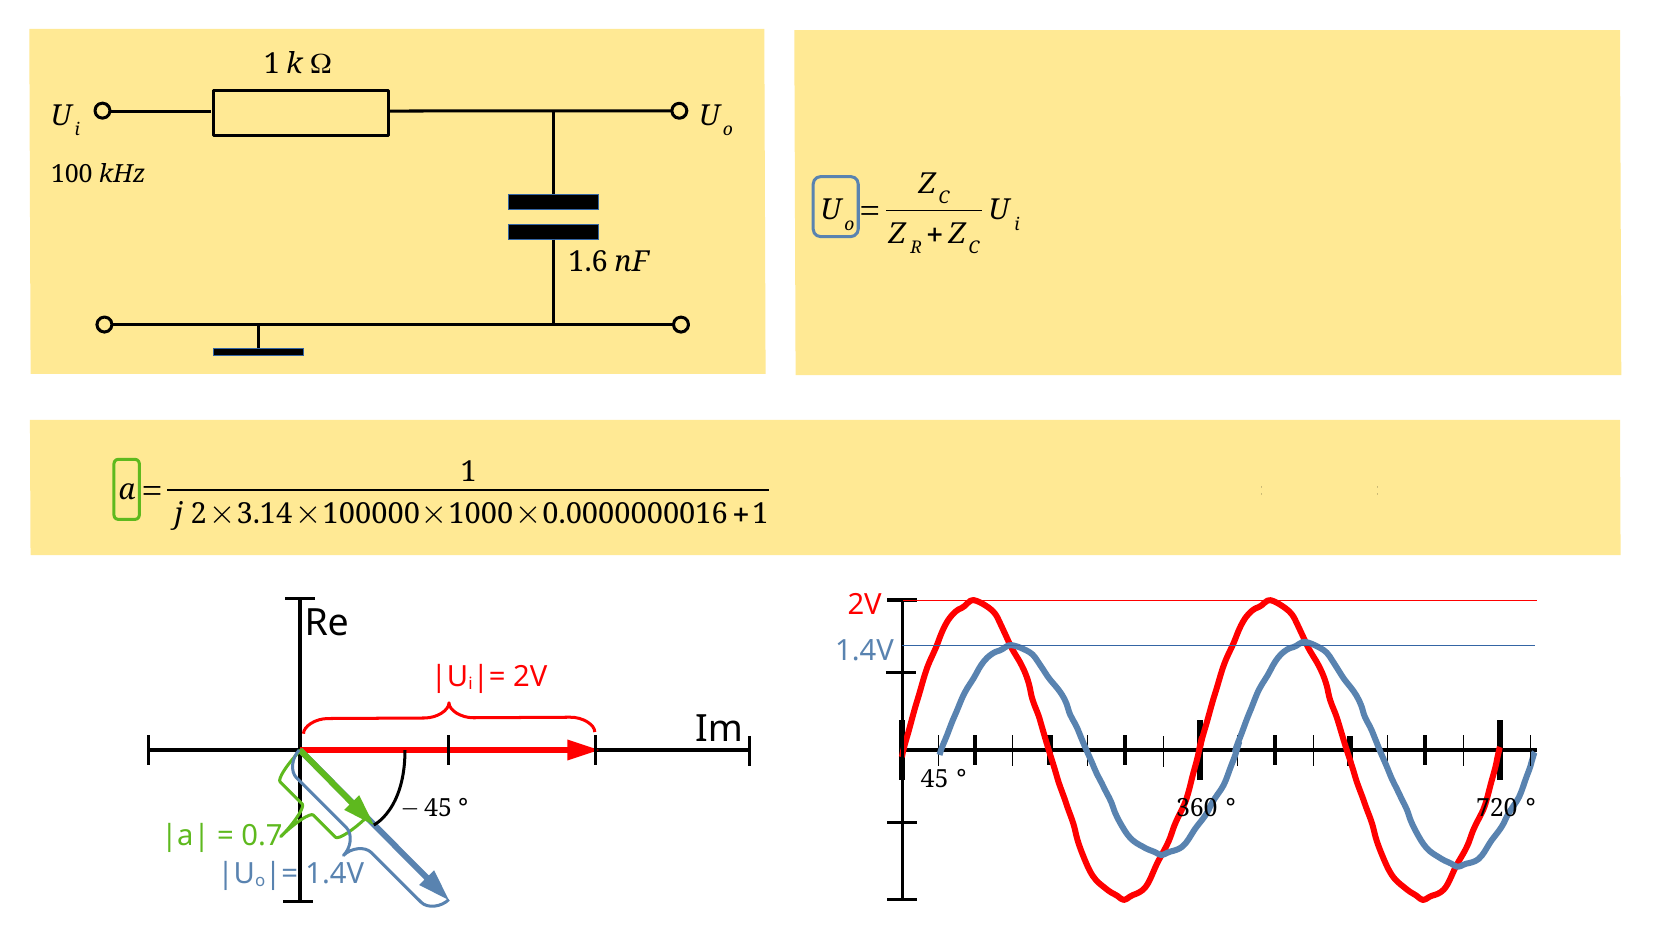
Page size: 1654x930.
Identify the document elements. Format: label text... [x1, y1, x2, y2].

text_box Re [289, 588, 364, 655]
text_box |a| = 0.7 [146, 806, 312, 867]
chart [1170, 790, 1242, 826]
text_box [794, 30, 1622, 376]
text_box Im [680, 693, 758, 760]
text_box [29, 419, 1621, 556]
chart [116, 461, 137, 517]
text_box 1.4V [820, 621, 911, 685]
text_box |Uo|= 1.4V [202, 845, 389, 909]
chart [914, 761, 973, 796]
text_box |Ui|= 2V [416, 648, 573, 712]
text_box 2V [832, 576, 902, 621]
chart [257, 41, 339, 82]
chart [1470, 790, 1542, 826]
text_box [29, 28, 766, 374]
chart [44, 93, 88, 140]
chart [394, 790, 475, 826]
chart [45, 156, 152, 191]
chart [814, 125, 1020, 297]
chart [815, 179, 856, 235]
chart [562, 239, 658, 280]
chart [112, 449, 777, 533]
chart [692, 93, 740, 140]
